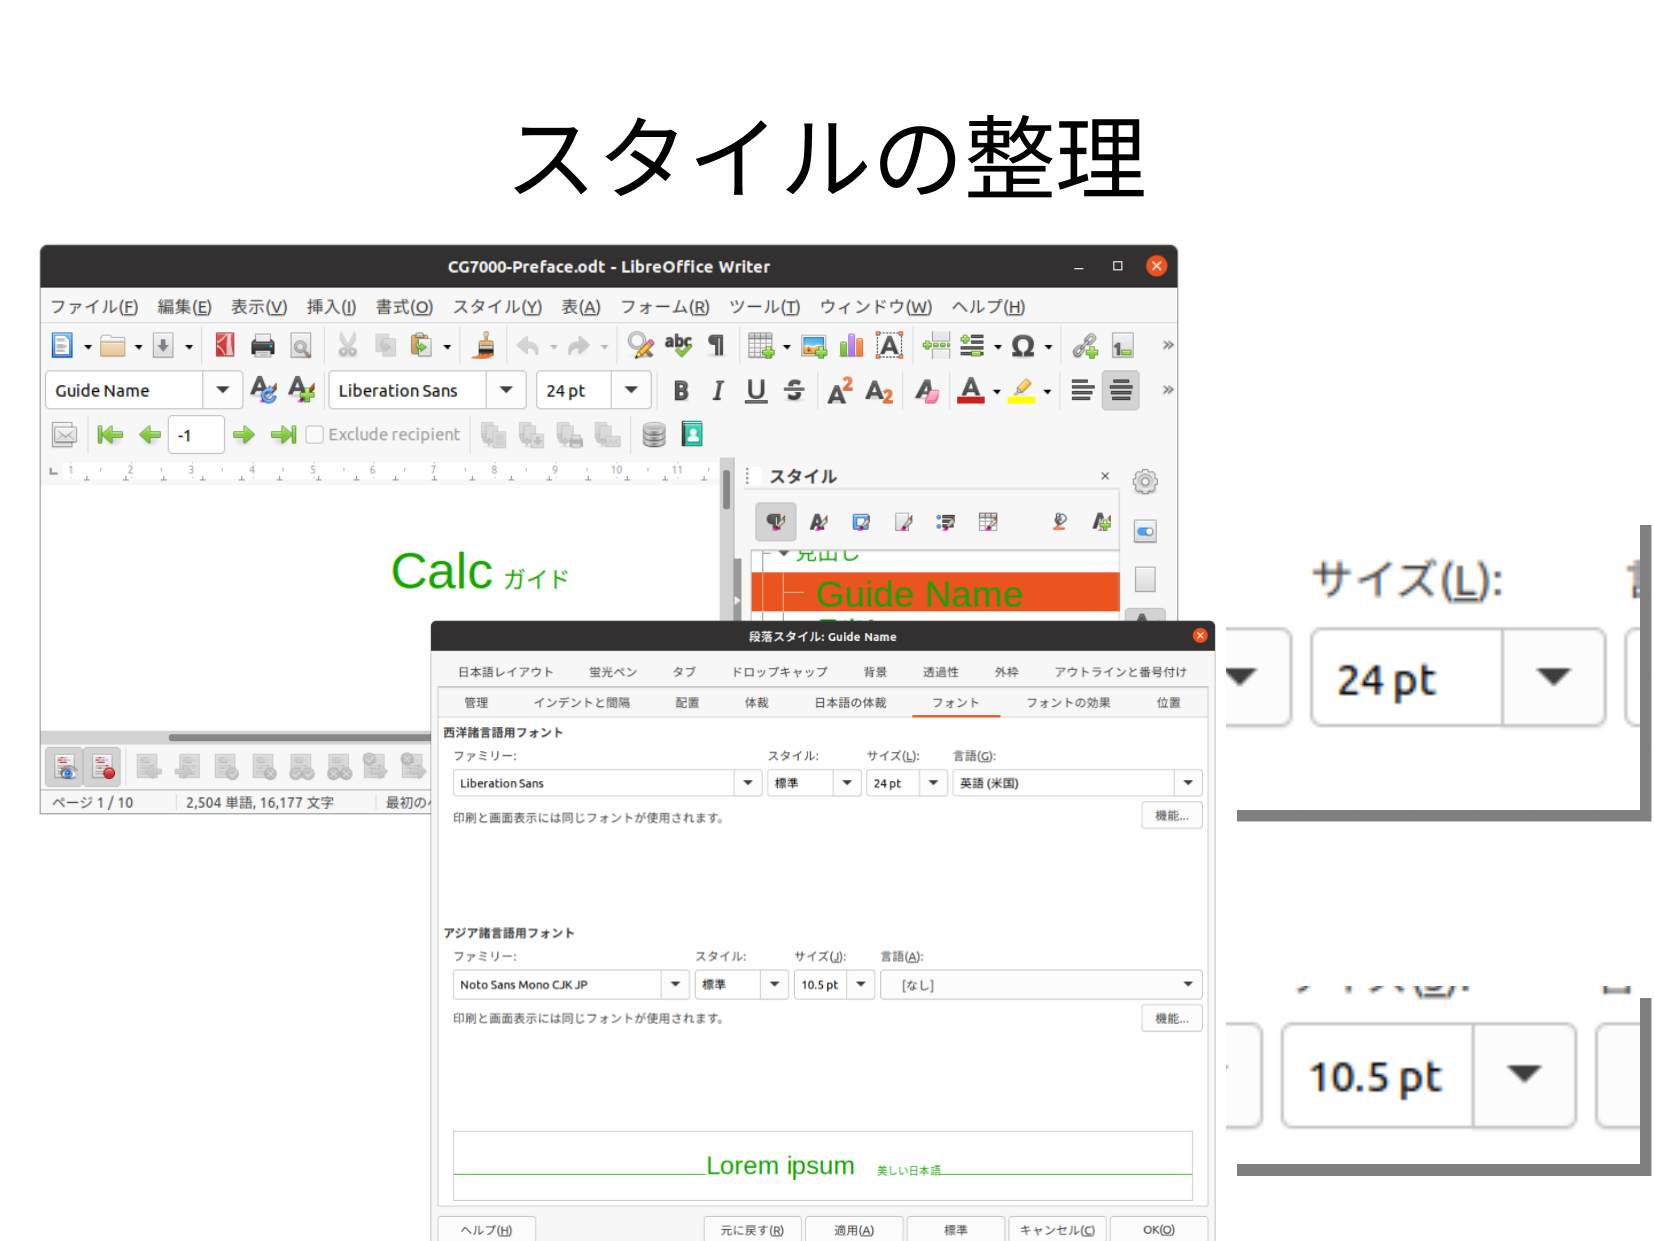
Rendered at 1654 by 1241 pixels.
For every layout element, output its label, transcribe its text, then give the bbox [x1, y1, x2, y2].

picture [29, 236, 1223, 1241]
title スタイルの整理 [82, 49, 1571, 257]
picture [1226, 514, 1640, 810]
picture [1226, 986, 1640, 1164]
